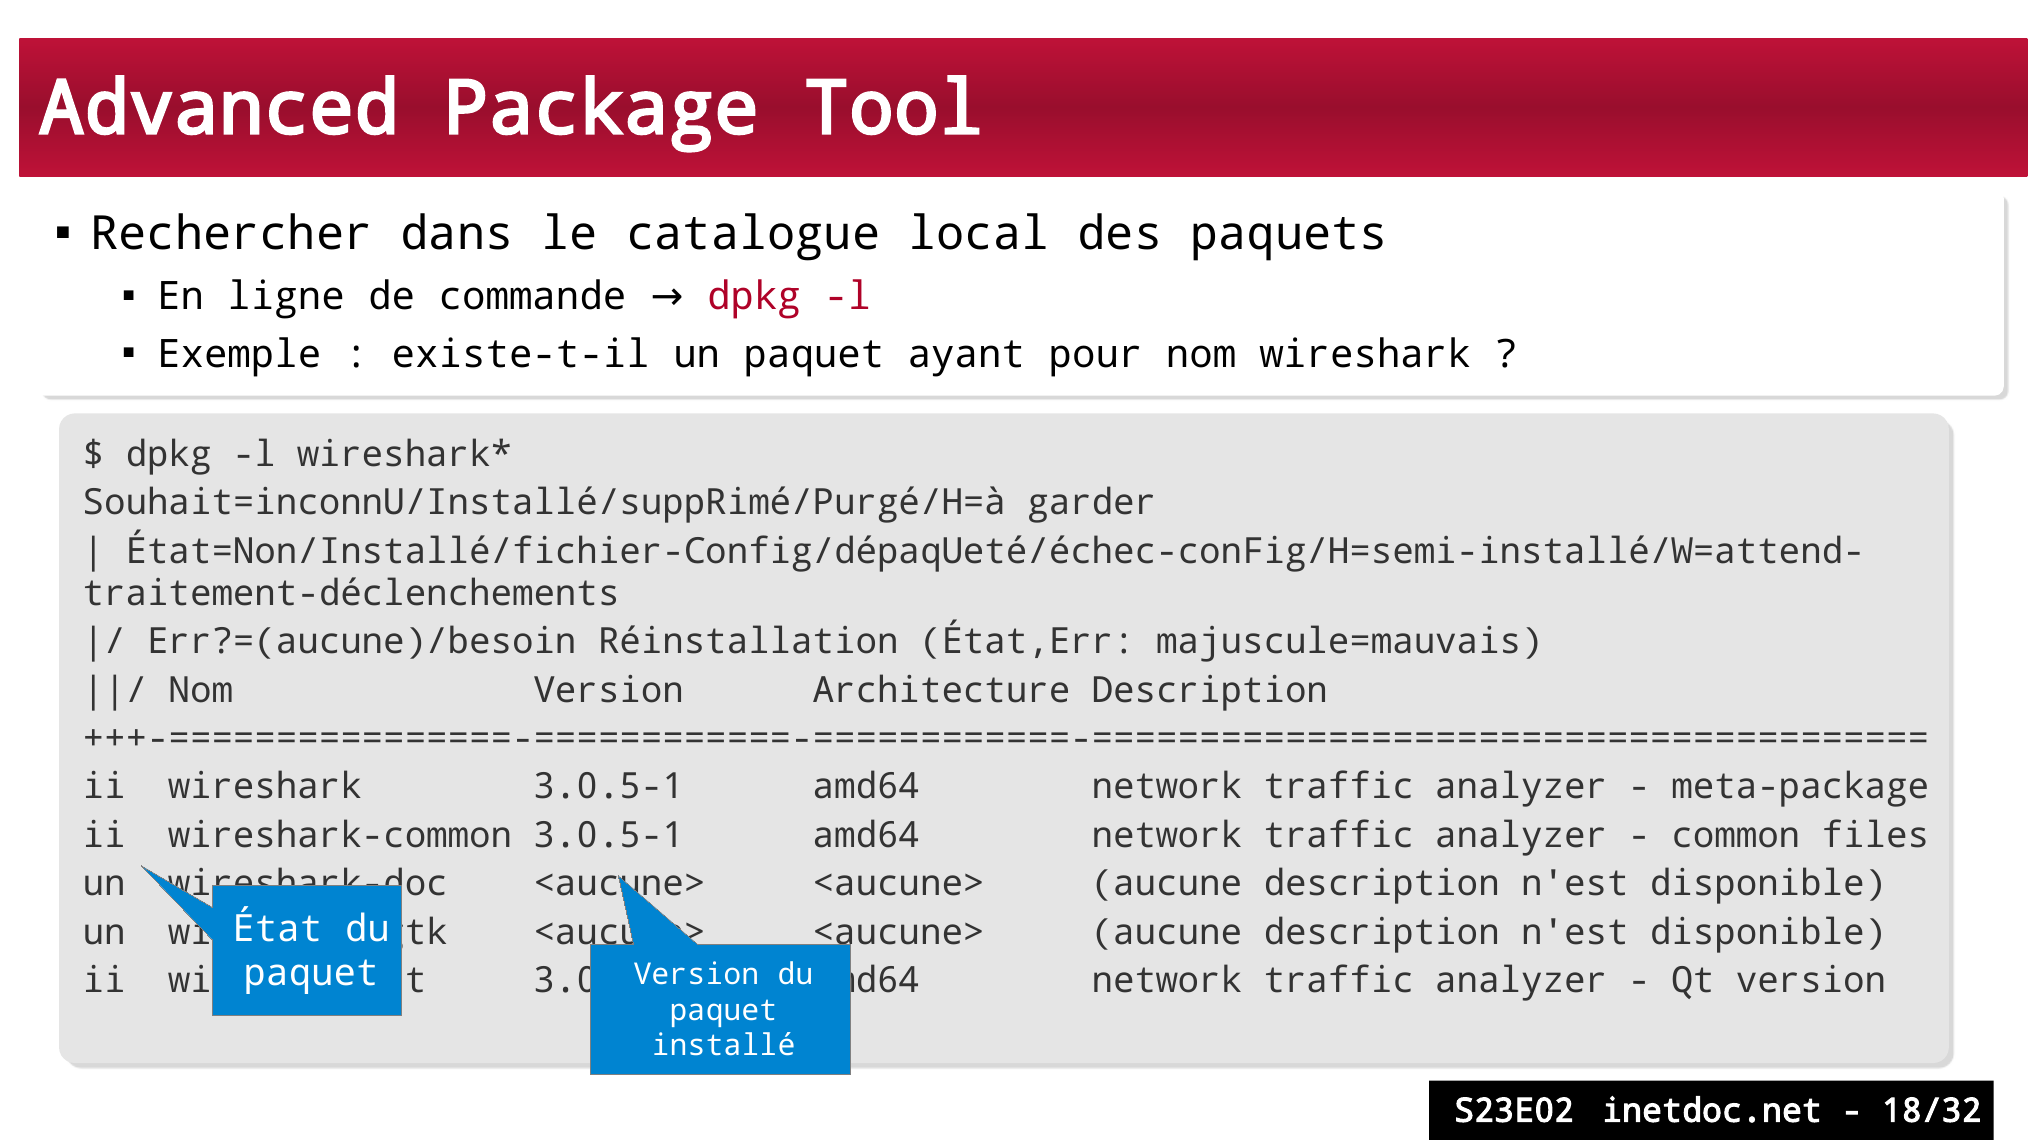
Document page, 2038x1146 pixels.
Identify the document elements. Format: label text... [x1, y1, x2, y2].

text_box Advanced Package Tool [19, 38, 2028, 177]
text_box Version du paquet installé [590, 875, 851, 1075]
text_box État du paquet [141, 865, 402, 1016]
text_box $ dpkg -l wireshark* Souhait=inconnU/Installé/suppRimé/Purgé/H=à garder | État=Non/Installé/fichier-Config/dépaqUeté/échec-conFig/H=semi-installé/W=attend-traitement-déclenchements |/ Err?=(aucune)/besoin Réinstallation (État,Err: majuscule=mauvais) ||/ Nom Version Architecture Description +++-================-============-============-======================================= ii wireshark 3.0.5-1 amd64 network traffic analyzer - meta-package ii wireshark-common 3.0.5-1 amd64 network traffic analyzer - common files un wireshark-doc <aucune> <aucune> (aucune description n'est disponible) un wireshark-gtk <aucune> <aucune> (aucune description n'est disponible) ii wireshark-qt 3.0.5-1 amd64 network traffic analyzer - Qt version [59, 413, 1949, 1064]
text_box S23E02 inetdoc.net - <numéro>/32 [1429, 1080, 1994, 1140]
text_box Rechercher dans le catalogue local des paquets En ligne de commande → dpkg -l Exemple : existe-t-il un paquet ayant pour nom wireshark ? [35, 188, 2004, 396]
